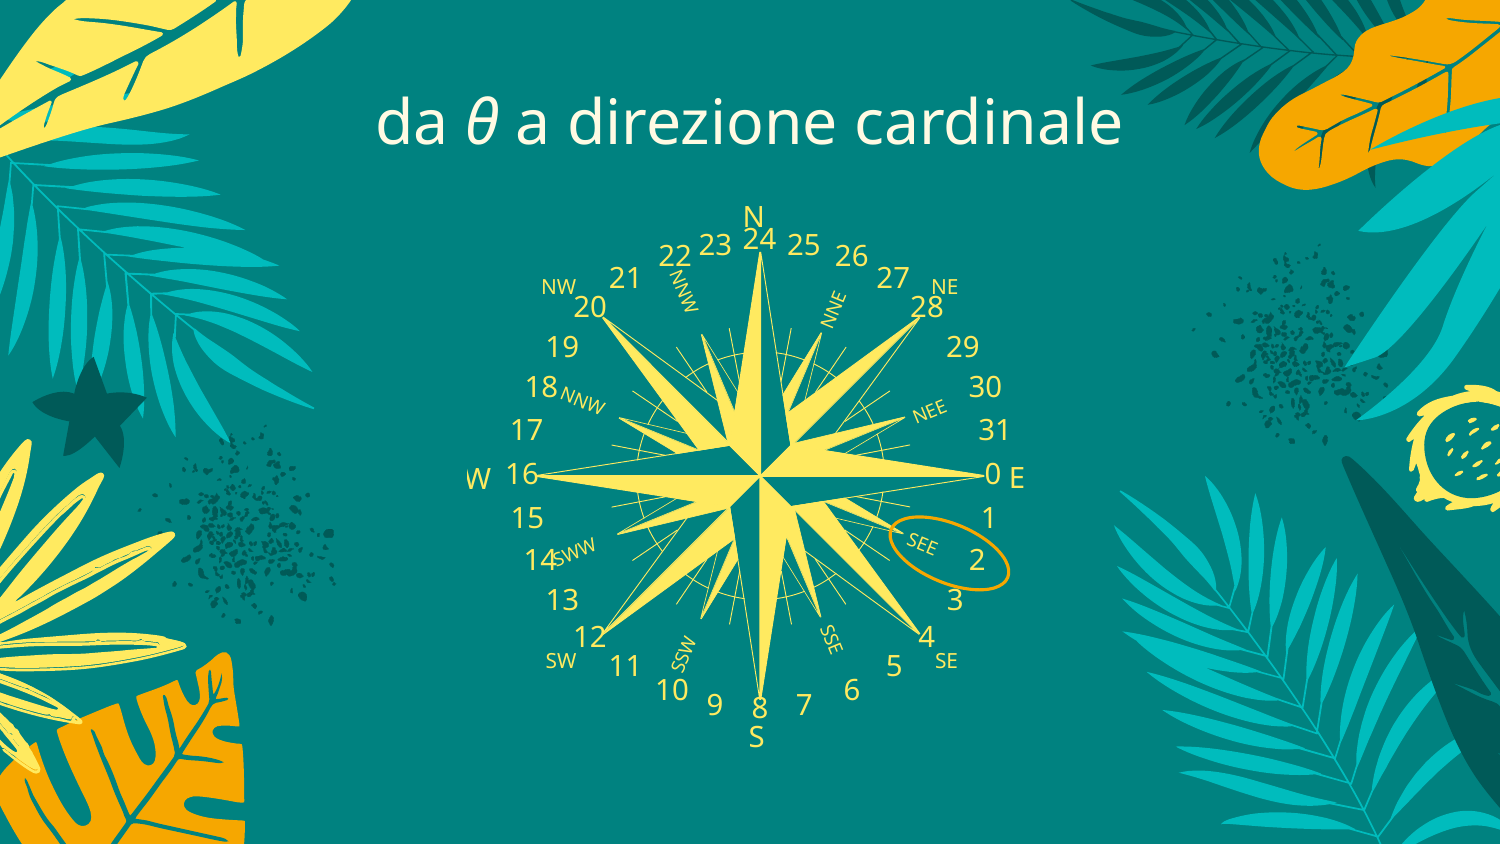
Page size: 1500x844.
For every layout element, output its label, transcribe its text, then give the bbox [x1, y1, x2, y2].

picture [467, 202, 1033, 748]
picture [117, 645, 154, 650]
picture [117, 404, 363, 650]
picture [1171, 223, 1417, 470]
picture [117, 553, 142, 568]
title da θ a direzione cardinale [118, 72, 1382, 167]
